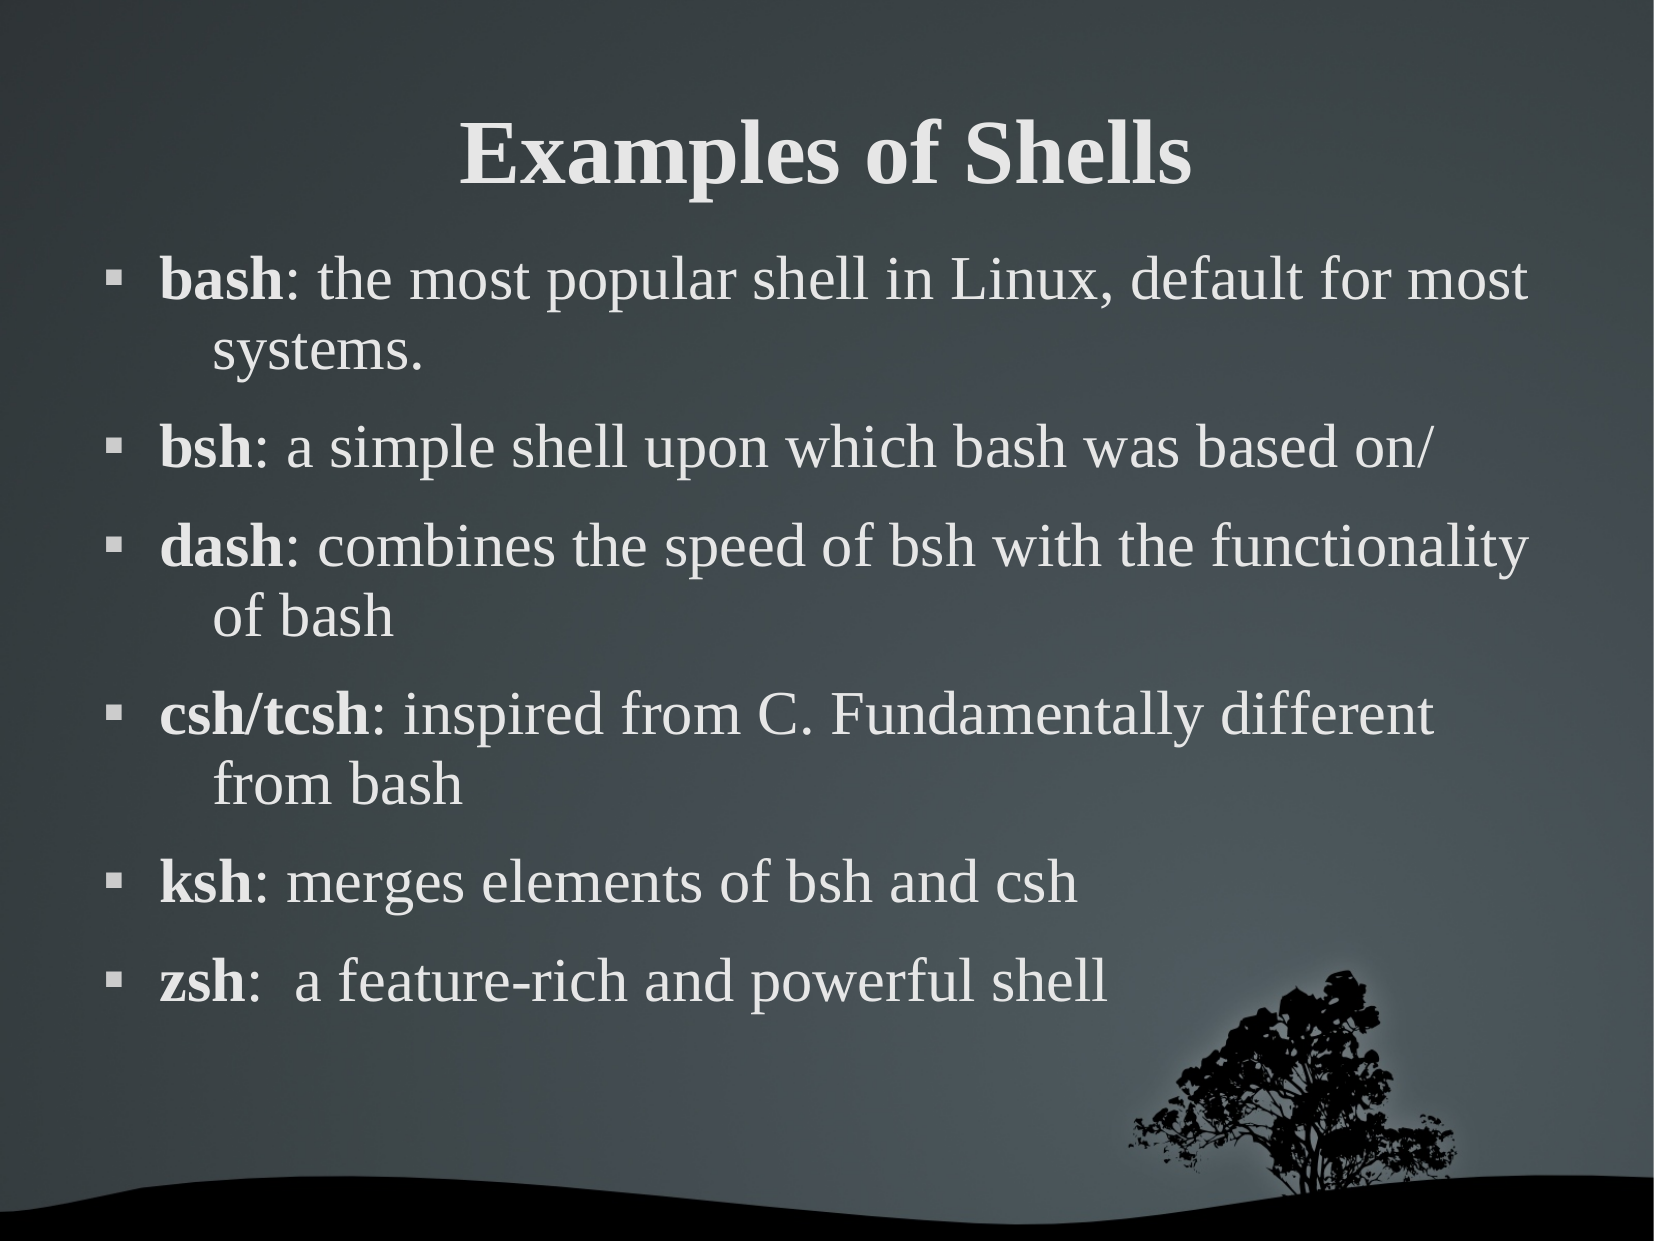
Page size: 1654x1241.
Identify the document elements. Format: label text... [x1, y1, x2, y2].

title Examples of Shells [82, 49, 1571, 257]
list bash: the most popular shell in Linux, default for most systems. bsh: a simple shell upon which bash was based on/ dash: combines the speed of bsh with the functionality of bash csh/tcsh: inspired from C. Fundamentally different from bash ksh: merges elements of bsh and csh zsh: a feature-rich and powerful shell [70, 244, 1559, 1190]
picture [0, 0, 1654, 1241]
